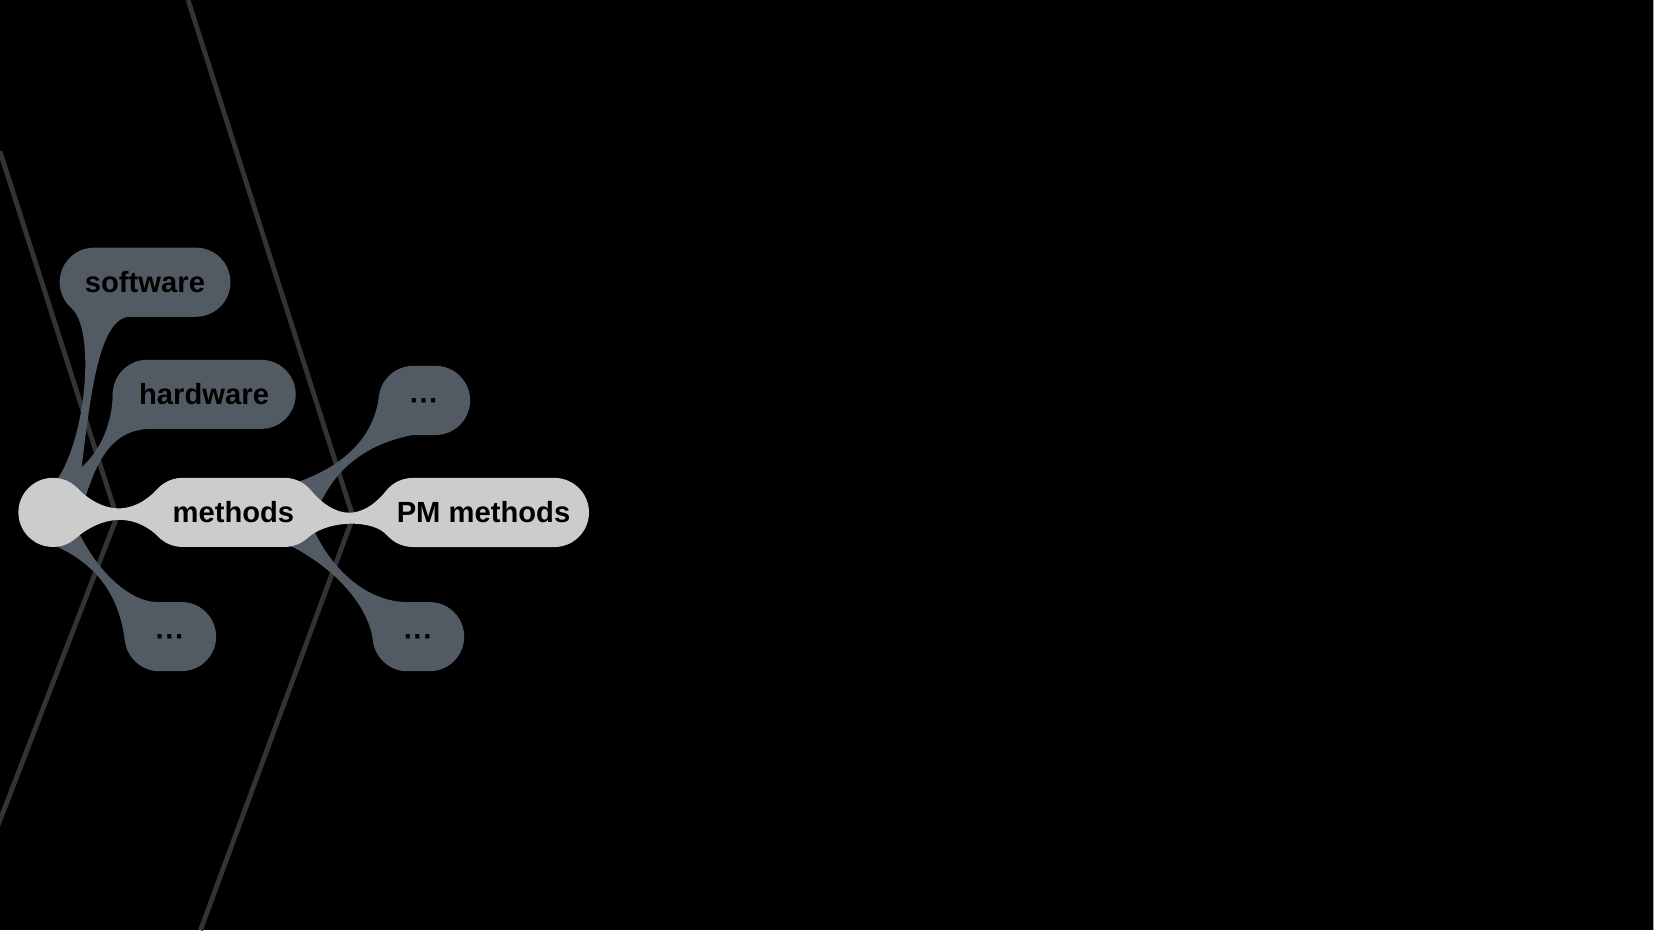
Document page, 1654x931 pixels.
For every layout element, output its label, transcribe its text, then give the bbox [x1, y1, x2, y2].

text_box ··· [372, 602, 465, 672]
text_box [18, 311, 158, 635]
text_box ··· [124, 602, 217, 672]
text_box ··· [378, 365, 471, 436]
text_box software [59, 247, 231, 317]
text_box PM methods [385, 477, 590, 548]
text_box [292, 402, 413, 635]
text_box hardware [112, 359, 296, 429]
text_box methods [148, 477, 309, 547]
